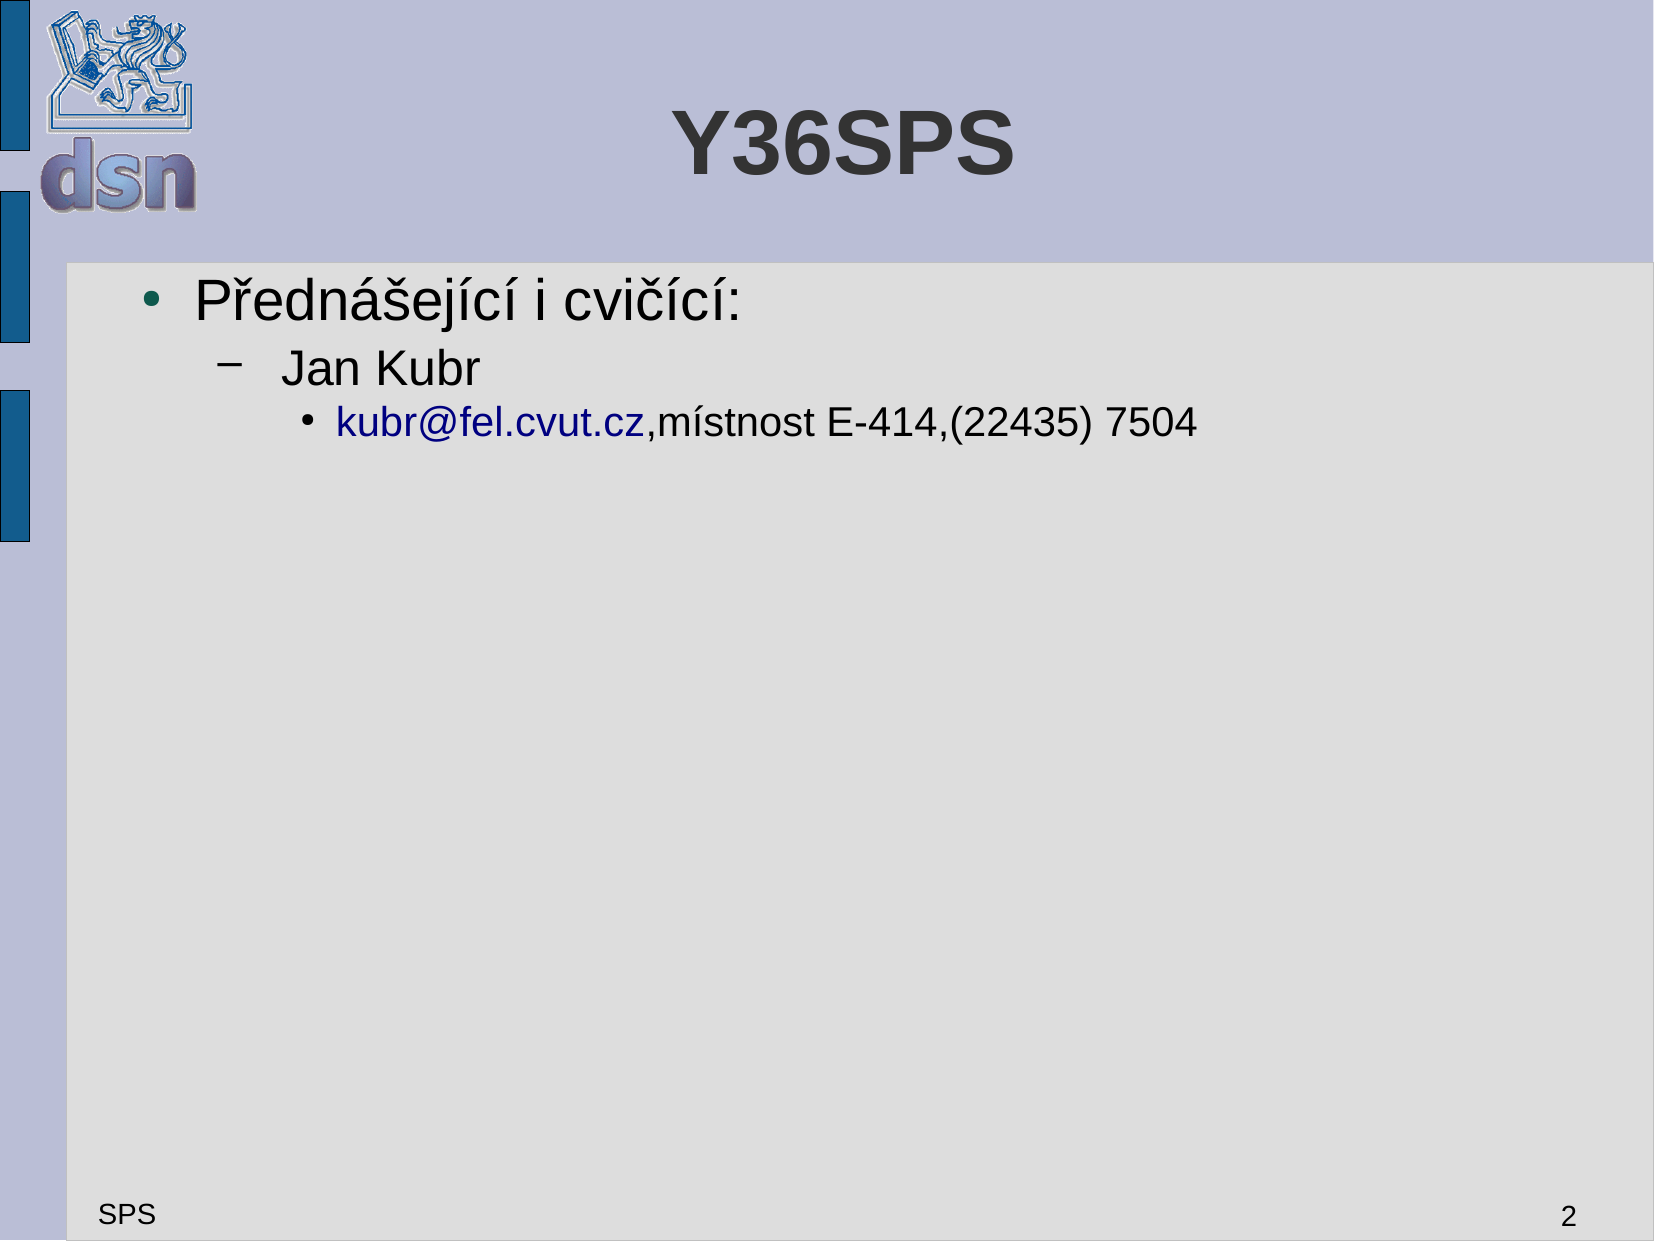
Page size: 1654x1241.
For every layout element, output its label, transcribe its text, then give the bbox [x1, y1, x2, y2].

title Y36SPS [210, 39, 1478, 247]
picture [10, 10, 223, 230]
list Přednášející i cvičící: Jan Kubr kubr@fel.cvut.cz,místnost E-414,(22435) 7504 [123, 268, 1536, 1050]
